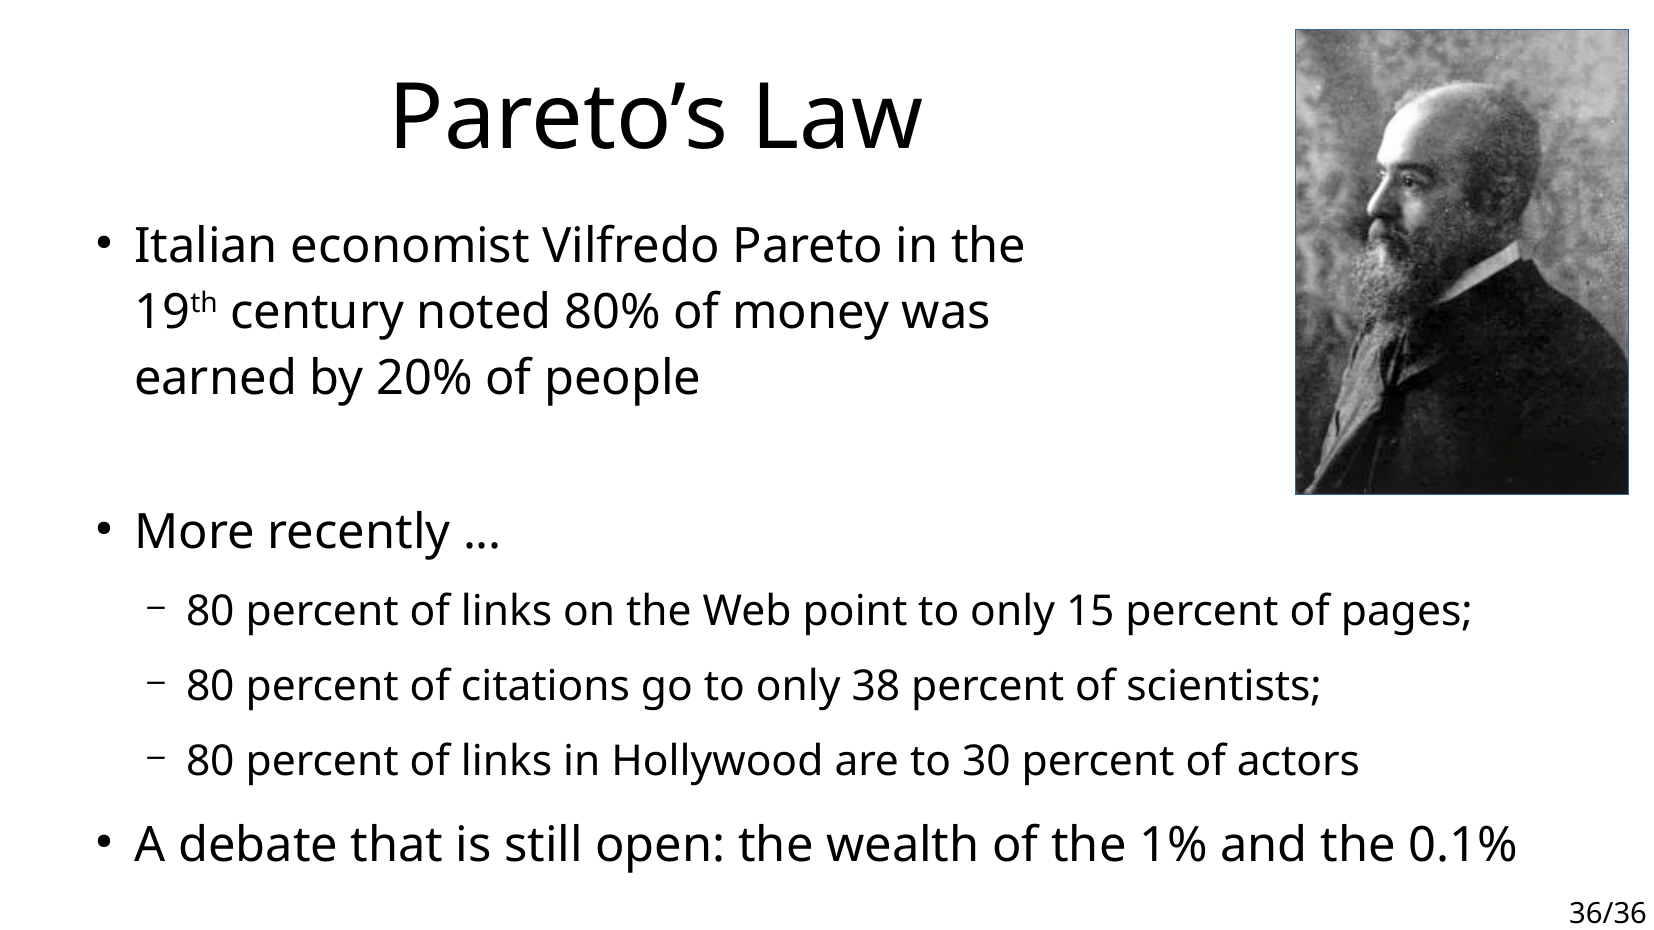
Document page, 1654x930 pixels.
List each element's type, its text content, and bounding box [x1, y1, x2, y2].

list Italian economist Vilfredo Pareto in the 19th century noted 80% of money was earned by 20% of people More recently ... 80 percent of links on the Web point to only 15 percent of pages; 80 percent of citations go to only 38 percent of scientists; 80 percent of links in Hollywood are to 30 percent of actors A debate that is still open: the wealth of the 1% and the 0.1% [82, 209, 1571, 886]
title Pareto’s Law [82, 1, 1231, 209]
picture [1295, 29, 1629, 495]
